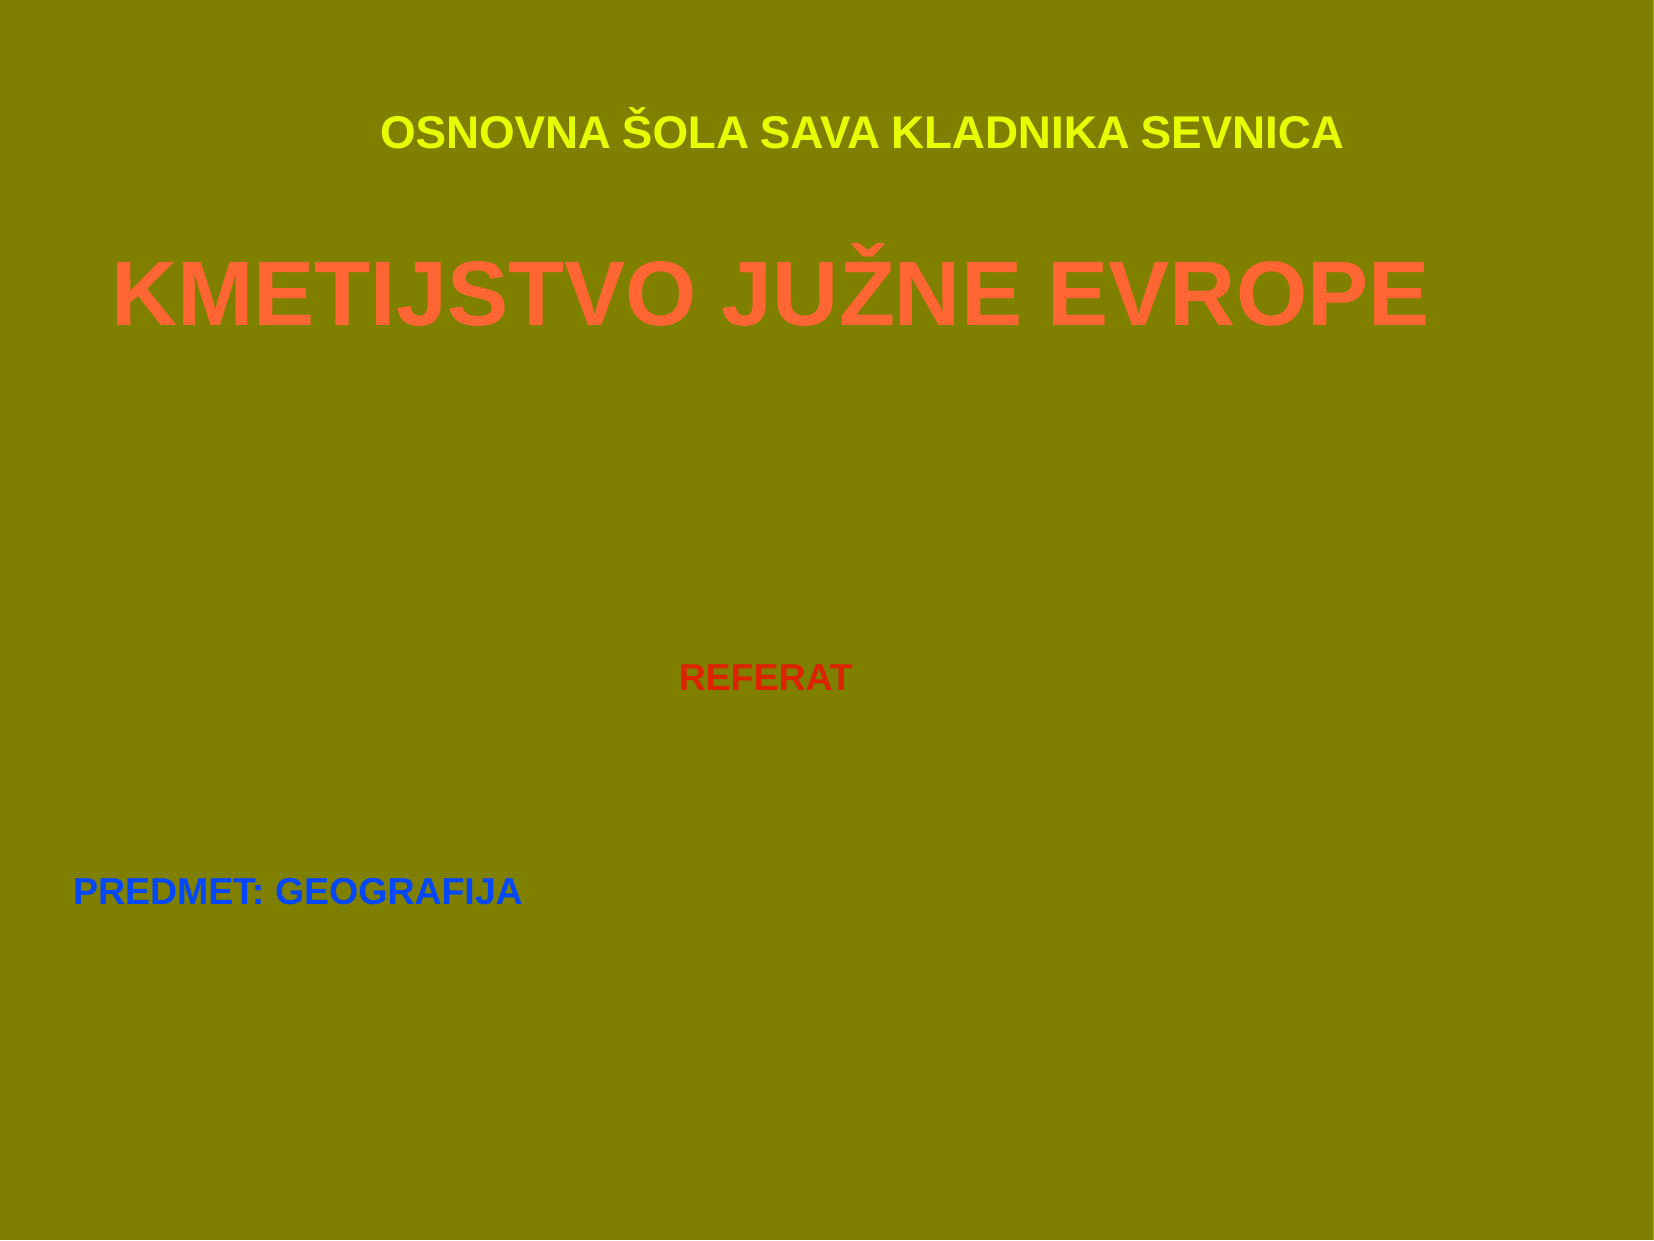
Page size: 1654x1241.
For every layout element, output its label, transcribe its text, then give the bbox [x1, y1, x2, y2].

text_box PREDMET: GEOGRAFIJA [58, 863, 1527, 1138]
text_box REFERAT [590, 649, 945, 708]
text_box KMETIJSTVO JUŽNE EVROPE [96, 236, 1447, 354]
text_box OSNOVNA ŠOLA SAVA KLADNIKA SEVNICA [118, 29, 1607, 237]
